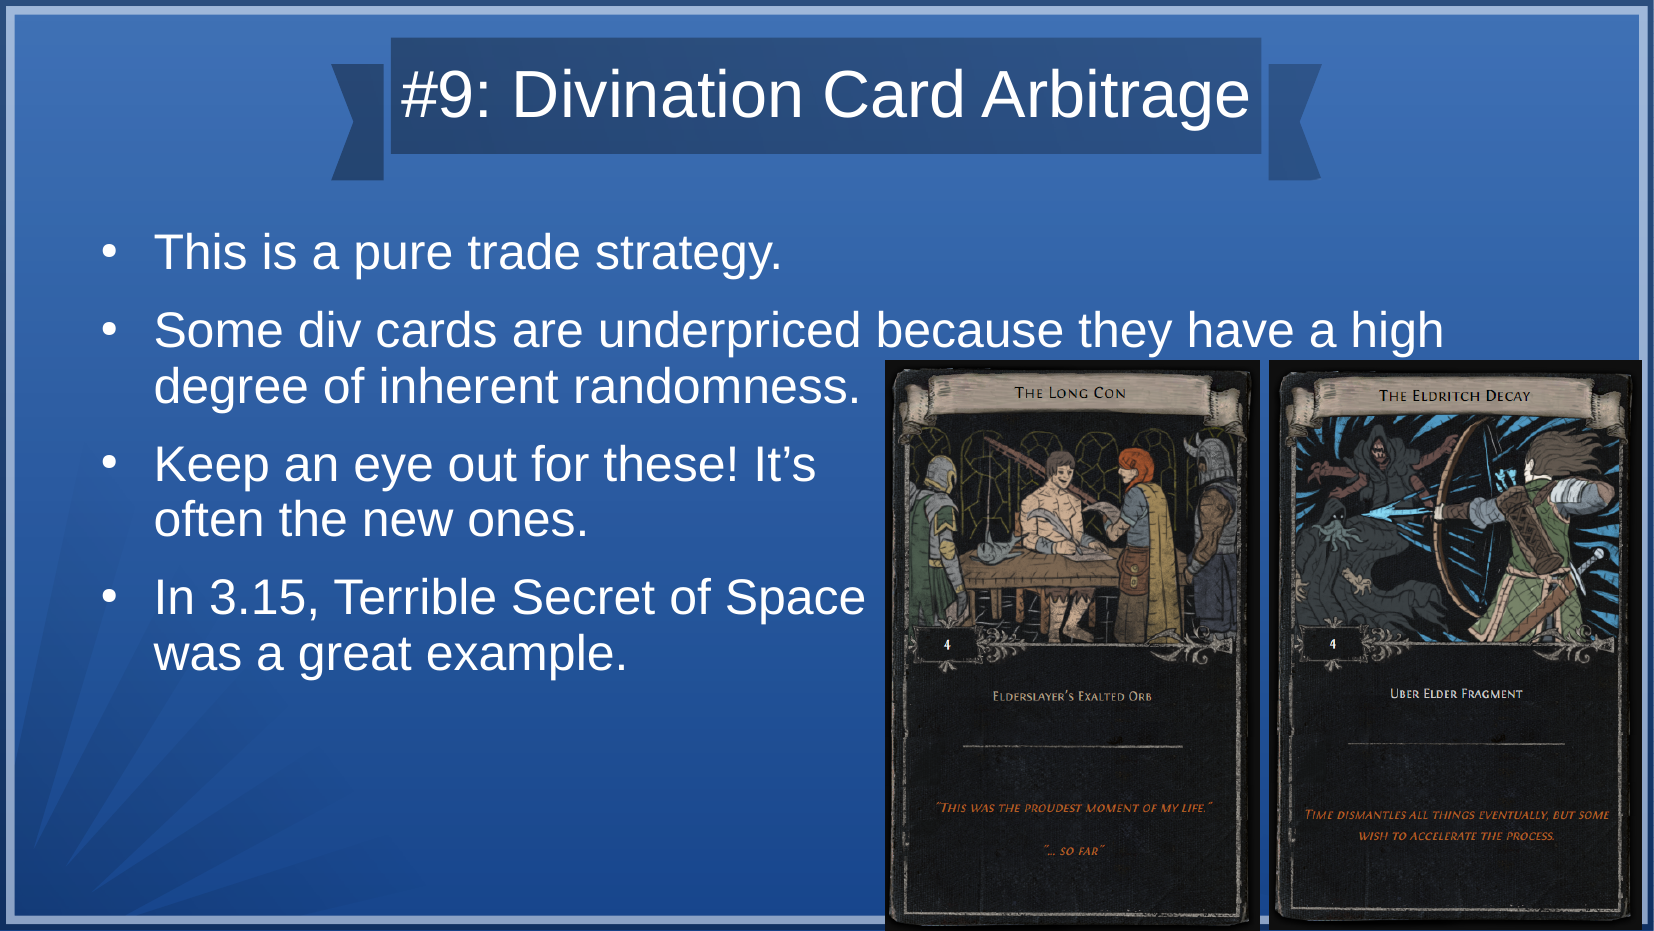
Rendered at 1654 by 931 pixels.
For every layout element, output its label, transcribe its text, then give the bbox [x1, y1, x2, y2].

title #9: Divination Card Arbitrage [389, 35, 1264, 154]
picture [1269, 360, 1642, 930]
list This is a pure trade strategy. Some div cards are underpriced because they have a high degree of inherent randomness. Keep an eye out for these! It’s often the new ones. In 3.15, Terrible Secret of Space was a great example. [82, 224, 1571, 848]
picture [885, 360, 1260, 931]
